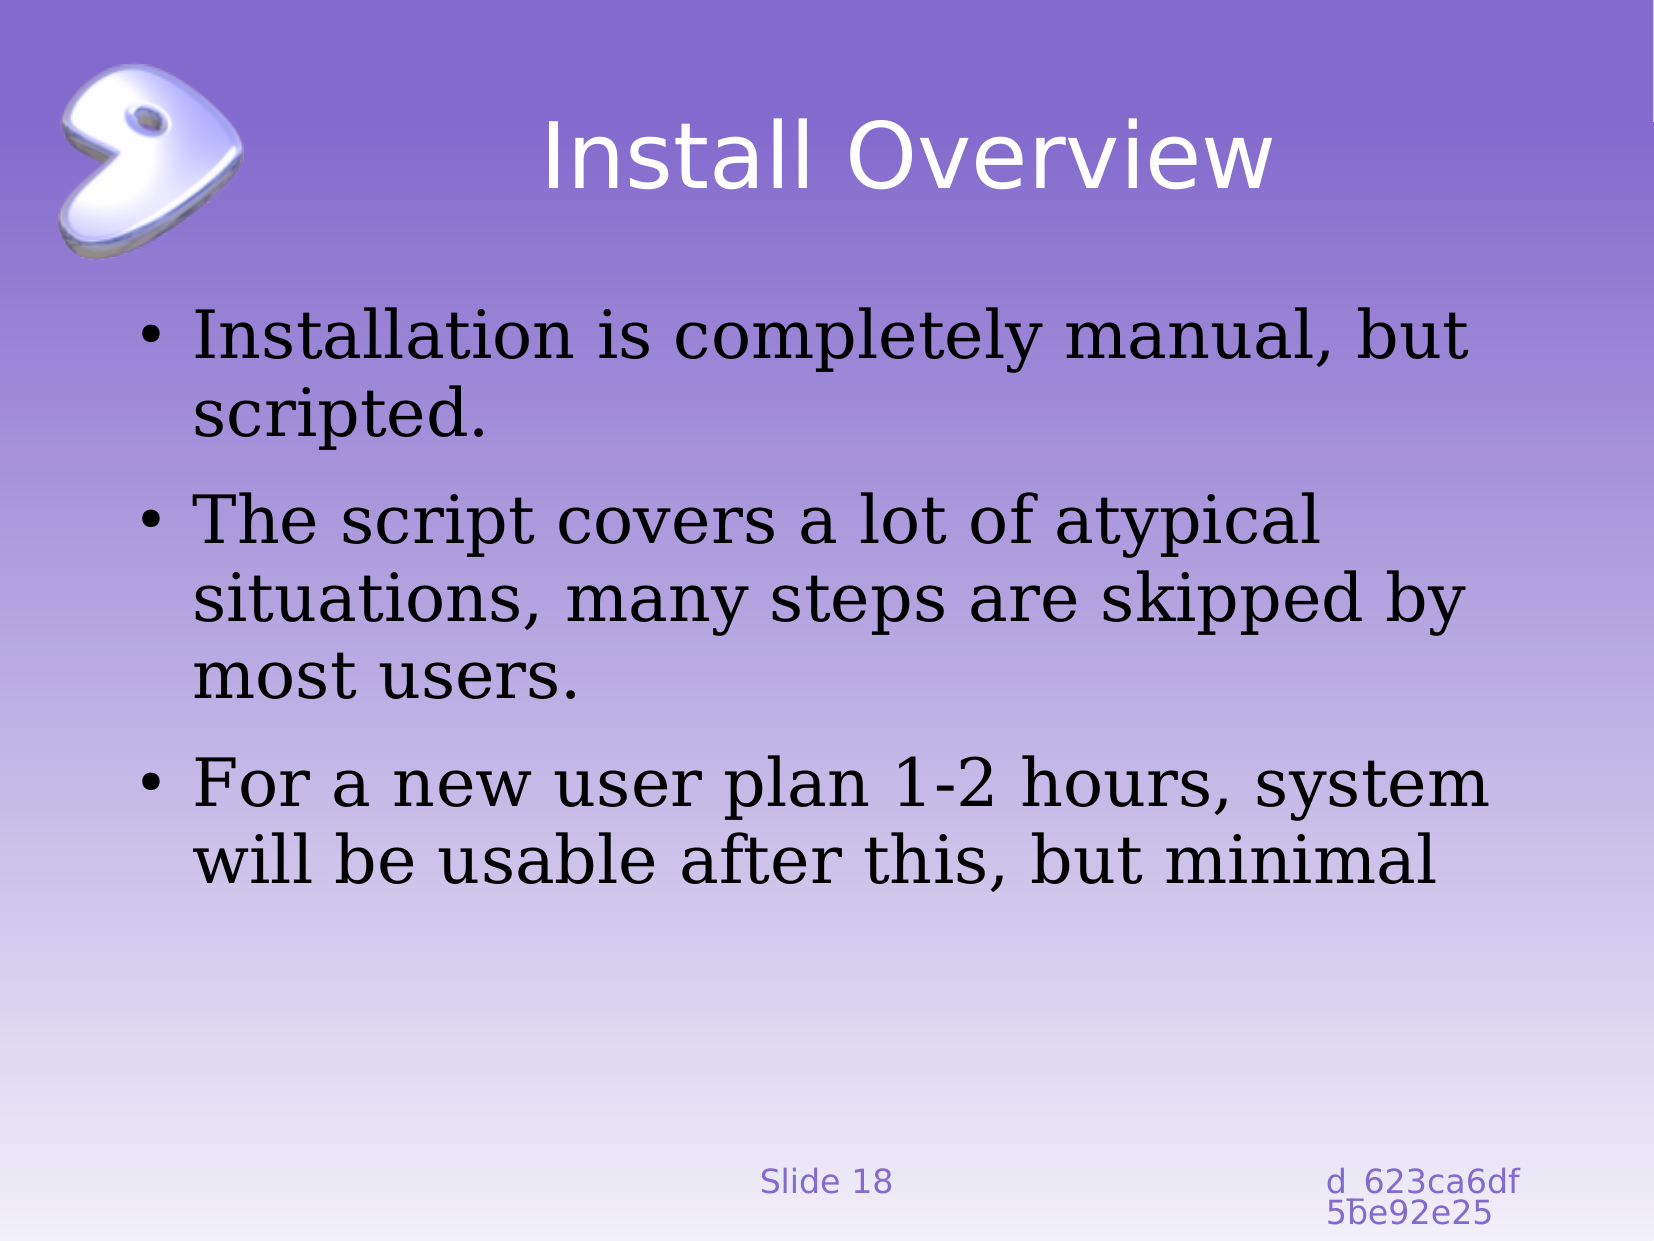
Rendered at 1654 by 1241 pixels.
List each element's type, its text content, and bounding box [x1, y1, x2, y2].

title Install Overview [288, 44, 1531, 268]
list Installation is completely manual, but scripted. The script covers a lot of atypical situations, many steps are skipped by most users. For a new user plan 1-2 hours, system will be usable after this, but minimal [121, 296, 1534, 1127]
picture [49, 61, 248, 266]
